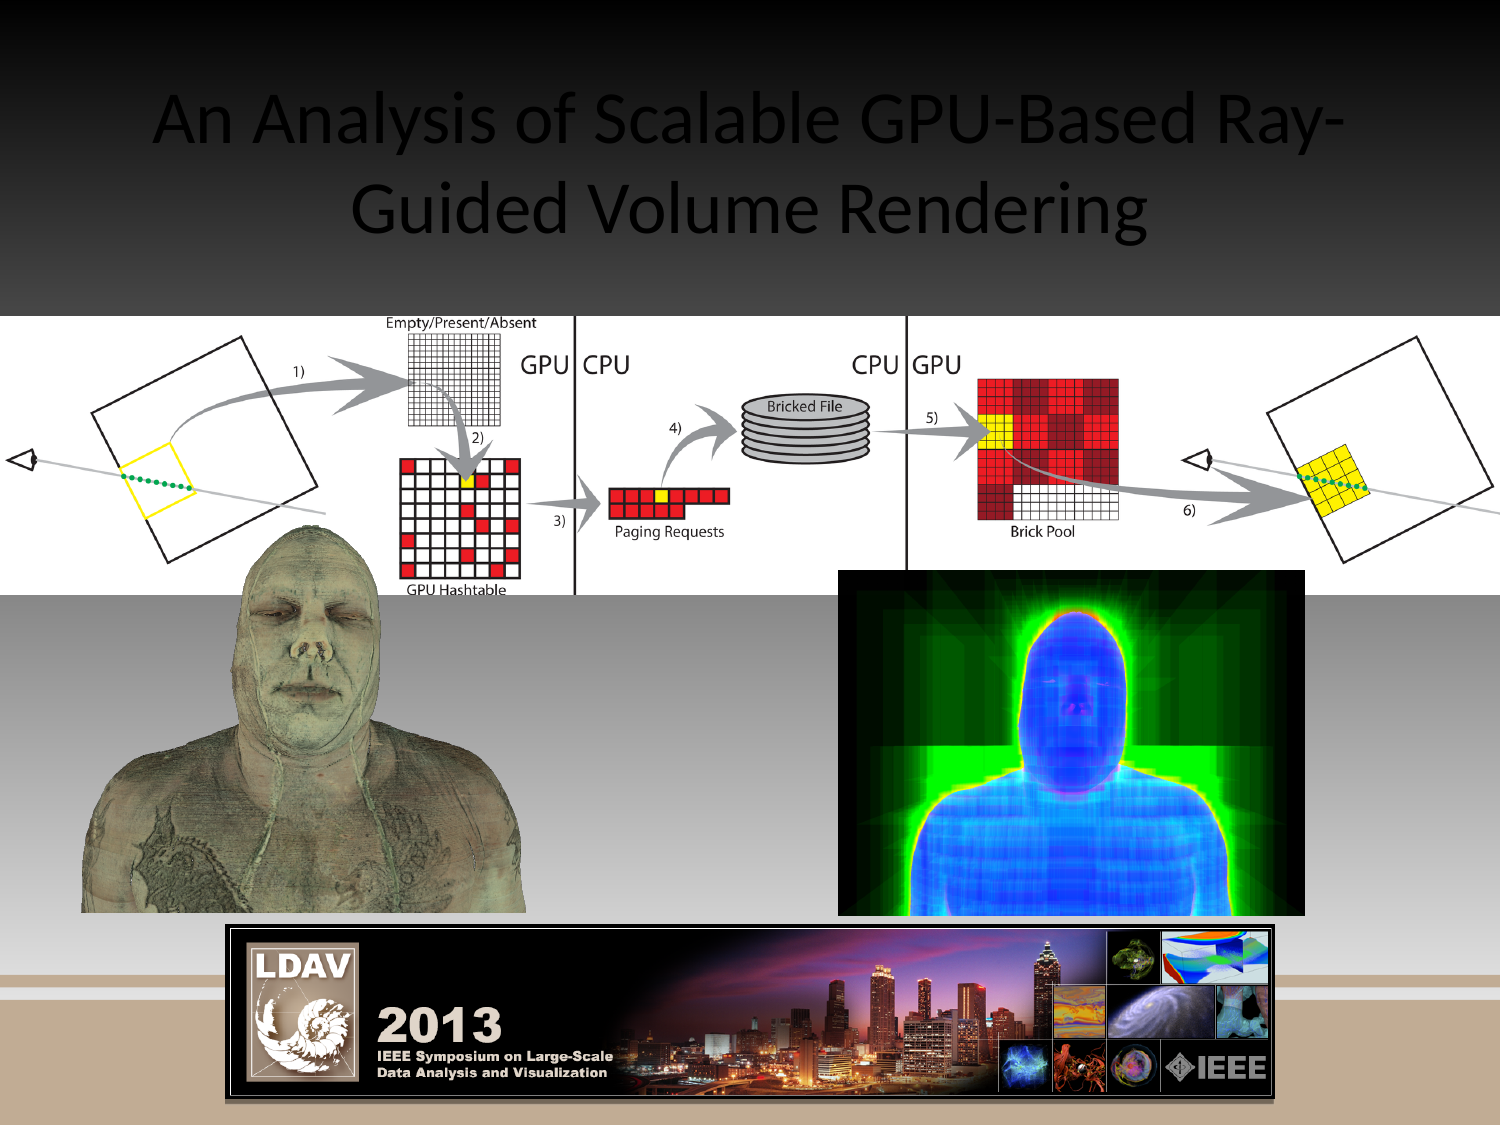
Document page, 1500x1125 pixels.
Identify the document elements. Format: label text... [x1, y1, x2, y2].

picture [225, 924, 1275, 1099]
title An Analysis of Scalable GPU-Based Ray-Guided Volume Rendering [112, 15, 1388, 301]
picture [0, 316, 1500, 916]
